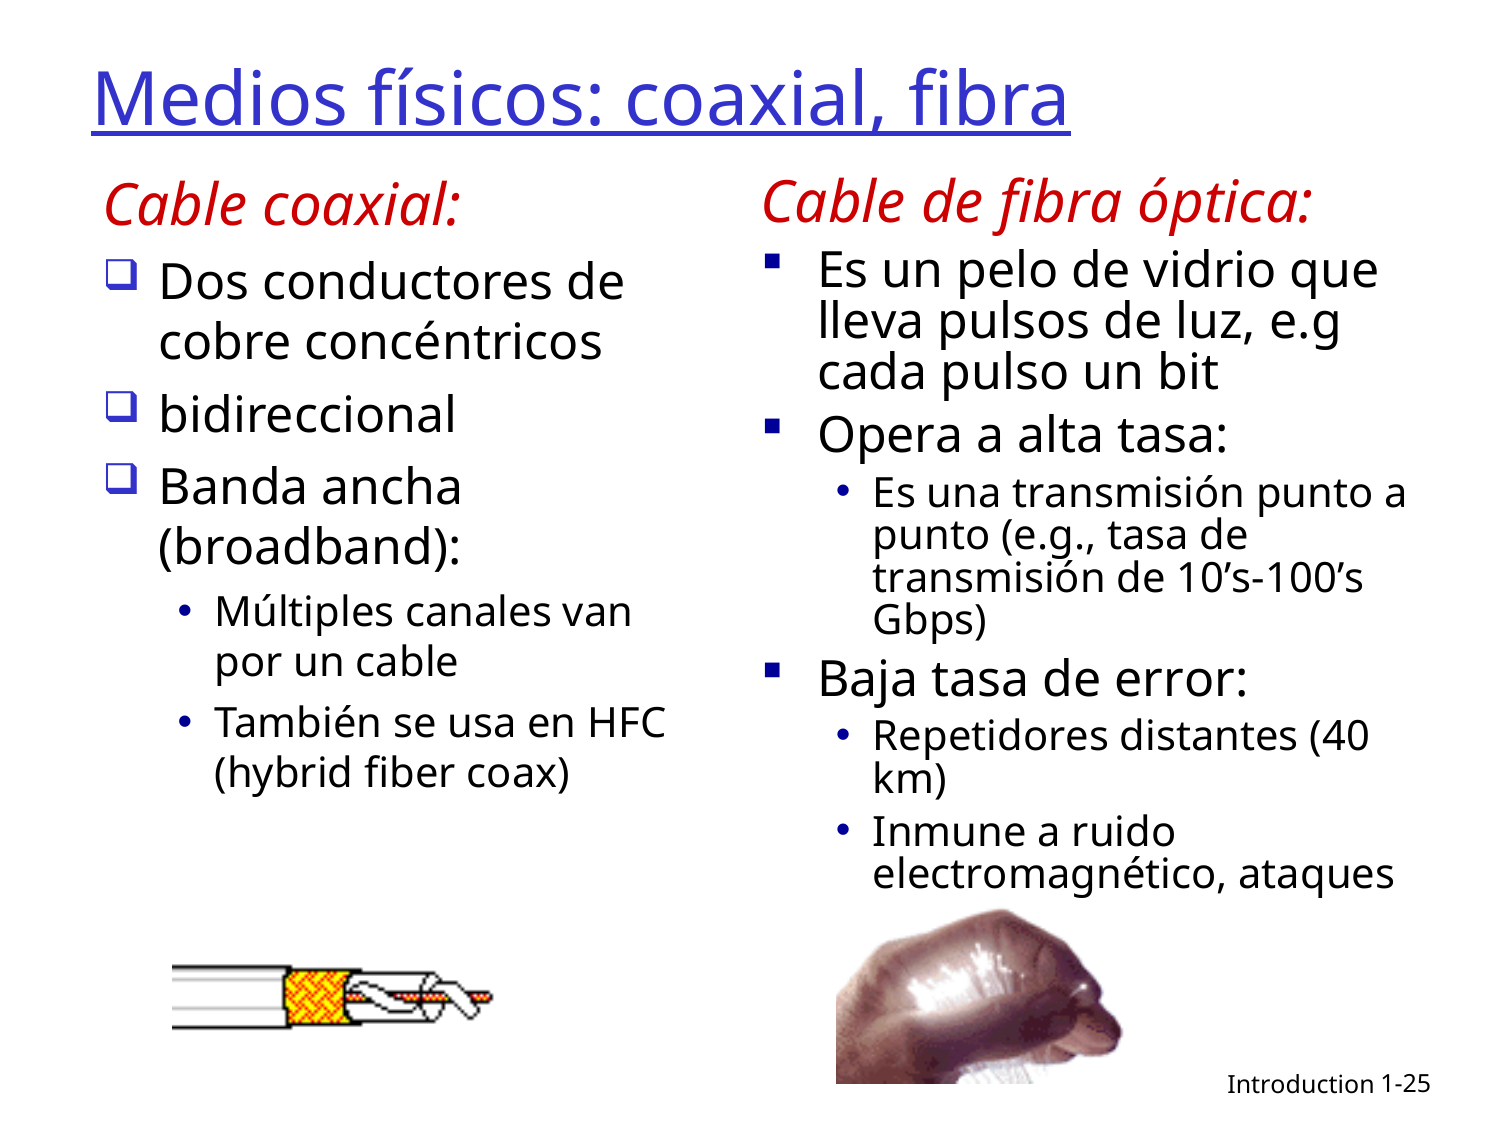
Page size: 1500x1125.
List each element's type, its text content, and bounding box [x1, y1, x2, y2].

text_box Introduction [914, 1060, 1390, 1109]
picture [836, 898, 1138, 1085]
list Cable coaxial: Dos conductores de cobre concéntricos bidireccional Banda ancha (broadband): Múltiples canales van por un cable También se usa en HFC (hybrid fiber coax) [87, 159, 715, 861]
picture [172, 912, 583, 1092]
text_box 1-<number> [1365, 1060, 1477, 1106]
text_box Cable de fibra óptica: Es un pelo de vidrio que lleva pulsos de luz, e.g cada pulso un bit Opera a alta tasa: Es una transmisión punto a punto (e.g., tasa de transmisión de 10’s-100’s Gbps) Baja tasa de error: Repetidores distantes (40 km) Inmune a ruido electromagnético, ataques [746, 156, 1461, 721]
title Medios físicos: coaxial, fibra [48, 22, 1424, 168]
